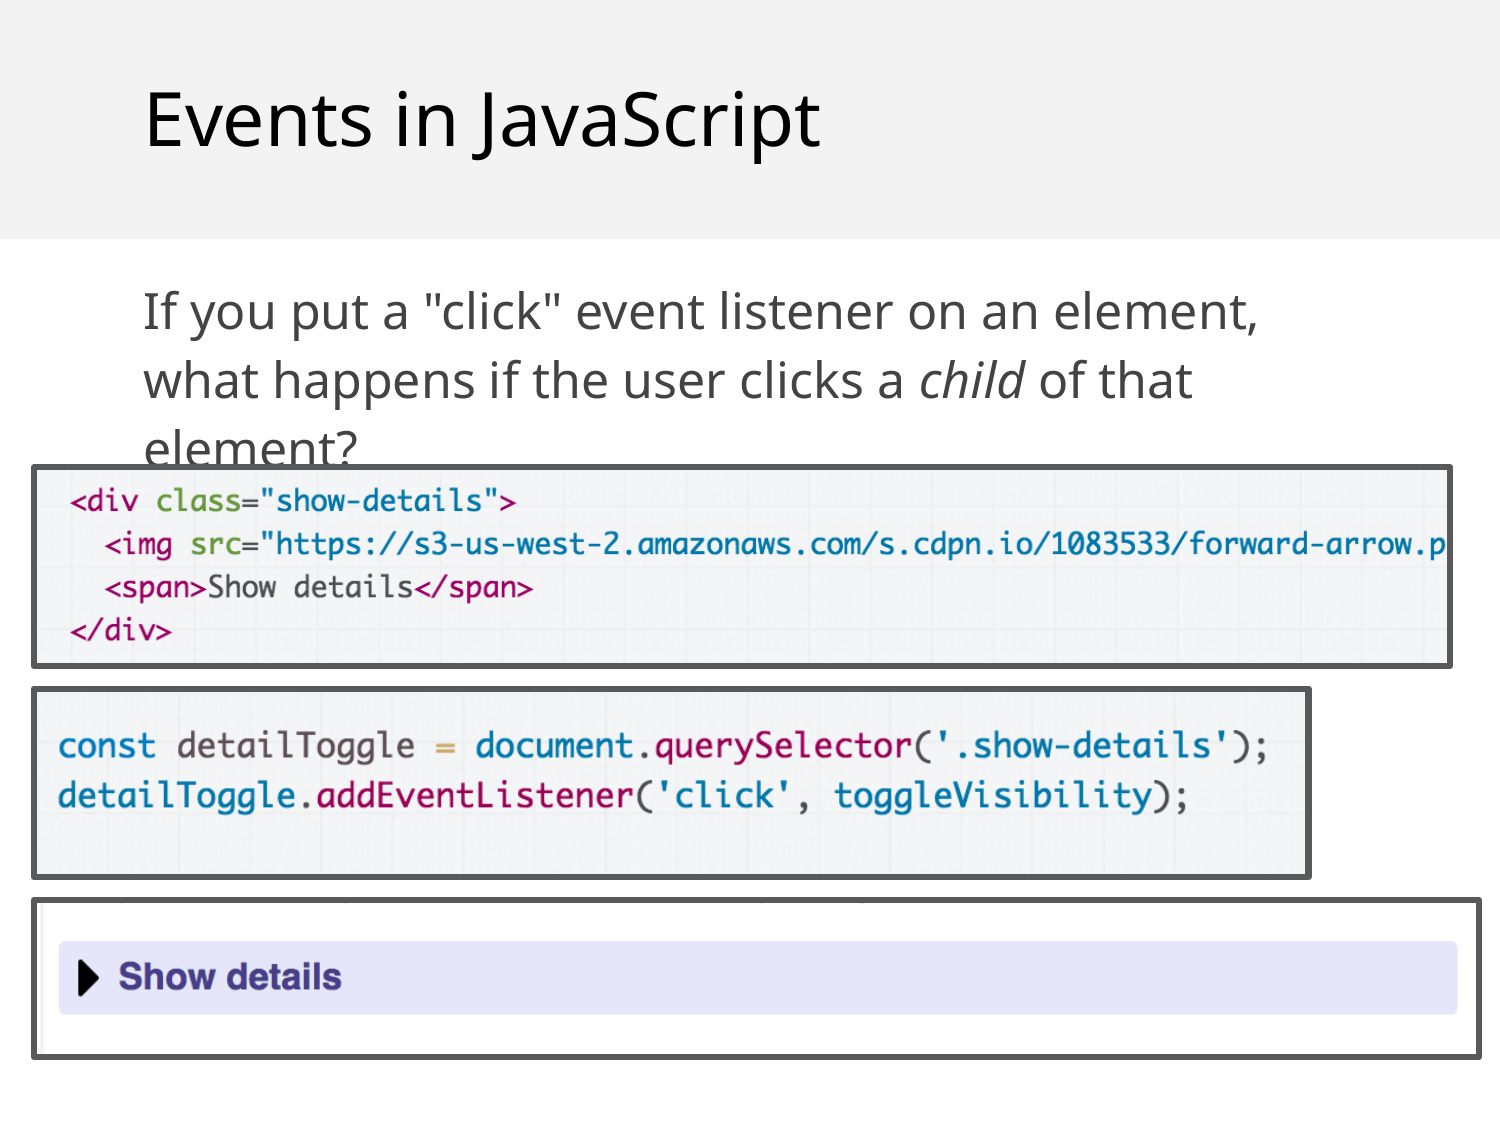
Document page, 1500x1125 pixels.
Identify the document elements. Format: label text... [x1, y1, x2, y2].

picture [36, 691, 1306, 874]
list If you put a "click" event listener on an element, what happens if the user clicks a child of that element? [128, 255, 1372, 426]
picture [36, 903, 1476, 1054]
title Events in JavaScript [128, 56, 1372, 183]
picture [36, 470, 1447, 663]
